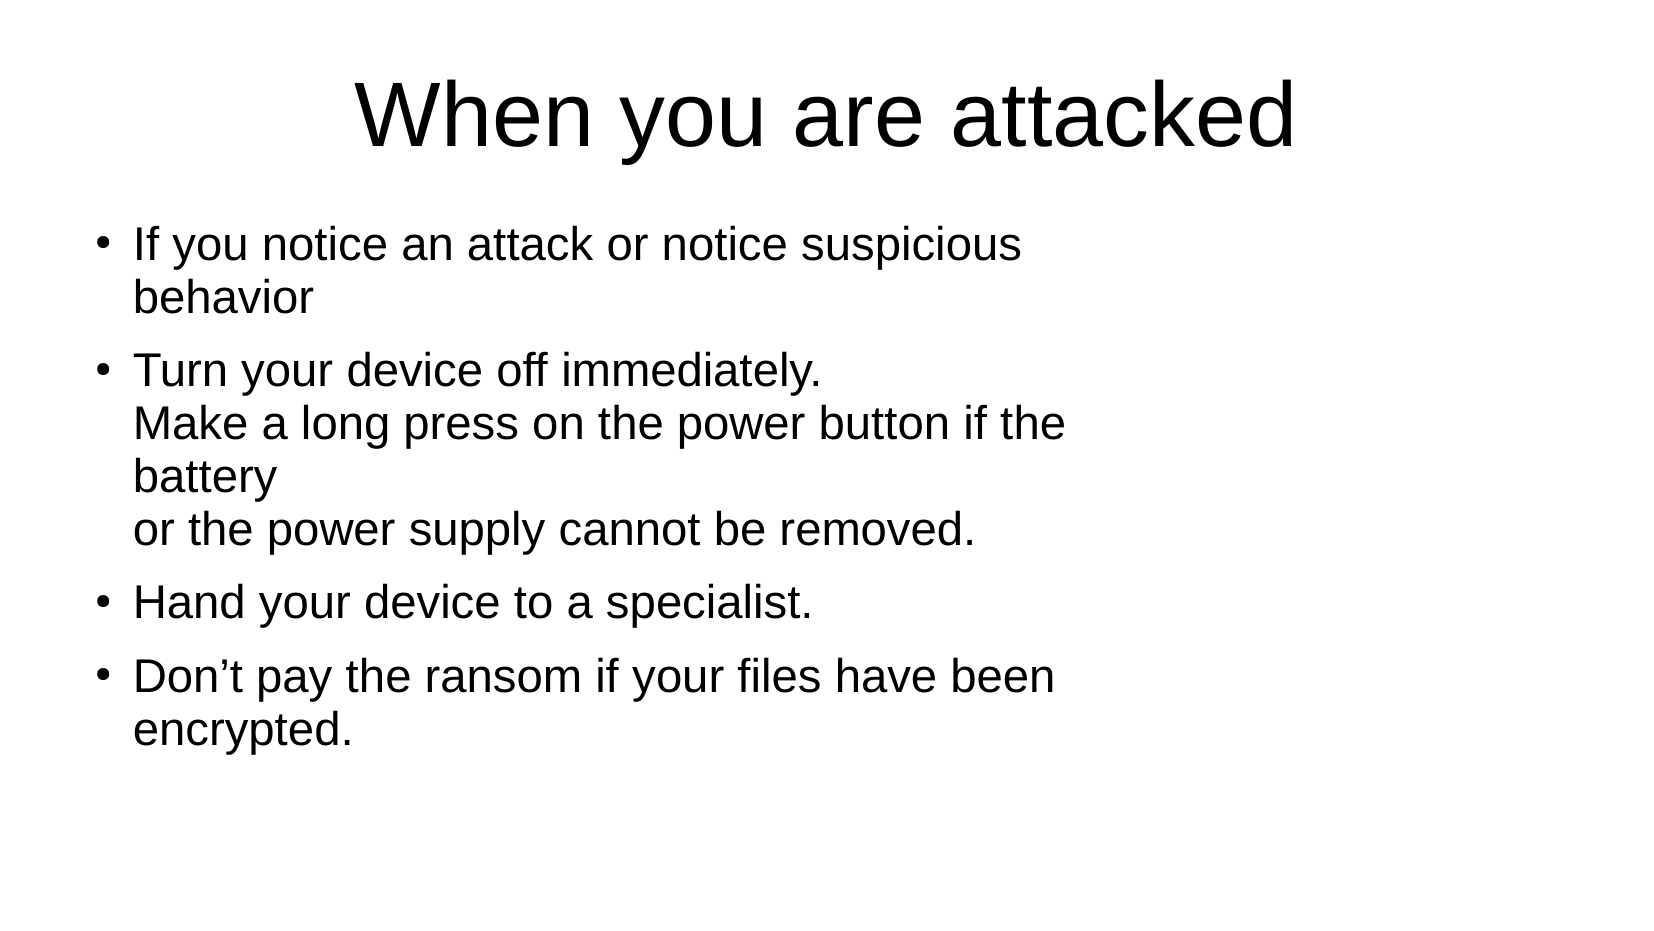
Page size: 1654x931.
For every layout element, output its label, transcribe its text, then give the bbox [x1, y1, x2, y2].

list If you notice an attack or notice suspicious behavior Turn your device off immediately. Make a long press on the power button if the battery or the power supply cannot be removed. Hand your device to a specialist. Don’t pay the ransom if your files have been encrypted. [82, 217, 1126, 758]
title When you are attacked [82, 37, 1571, 193]
